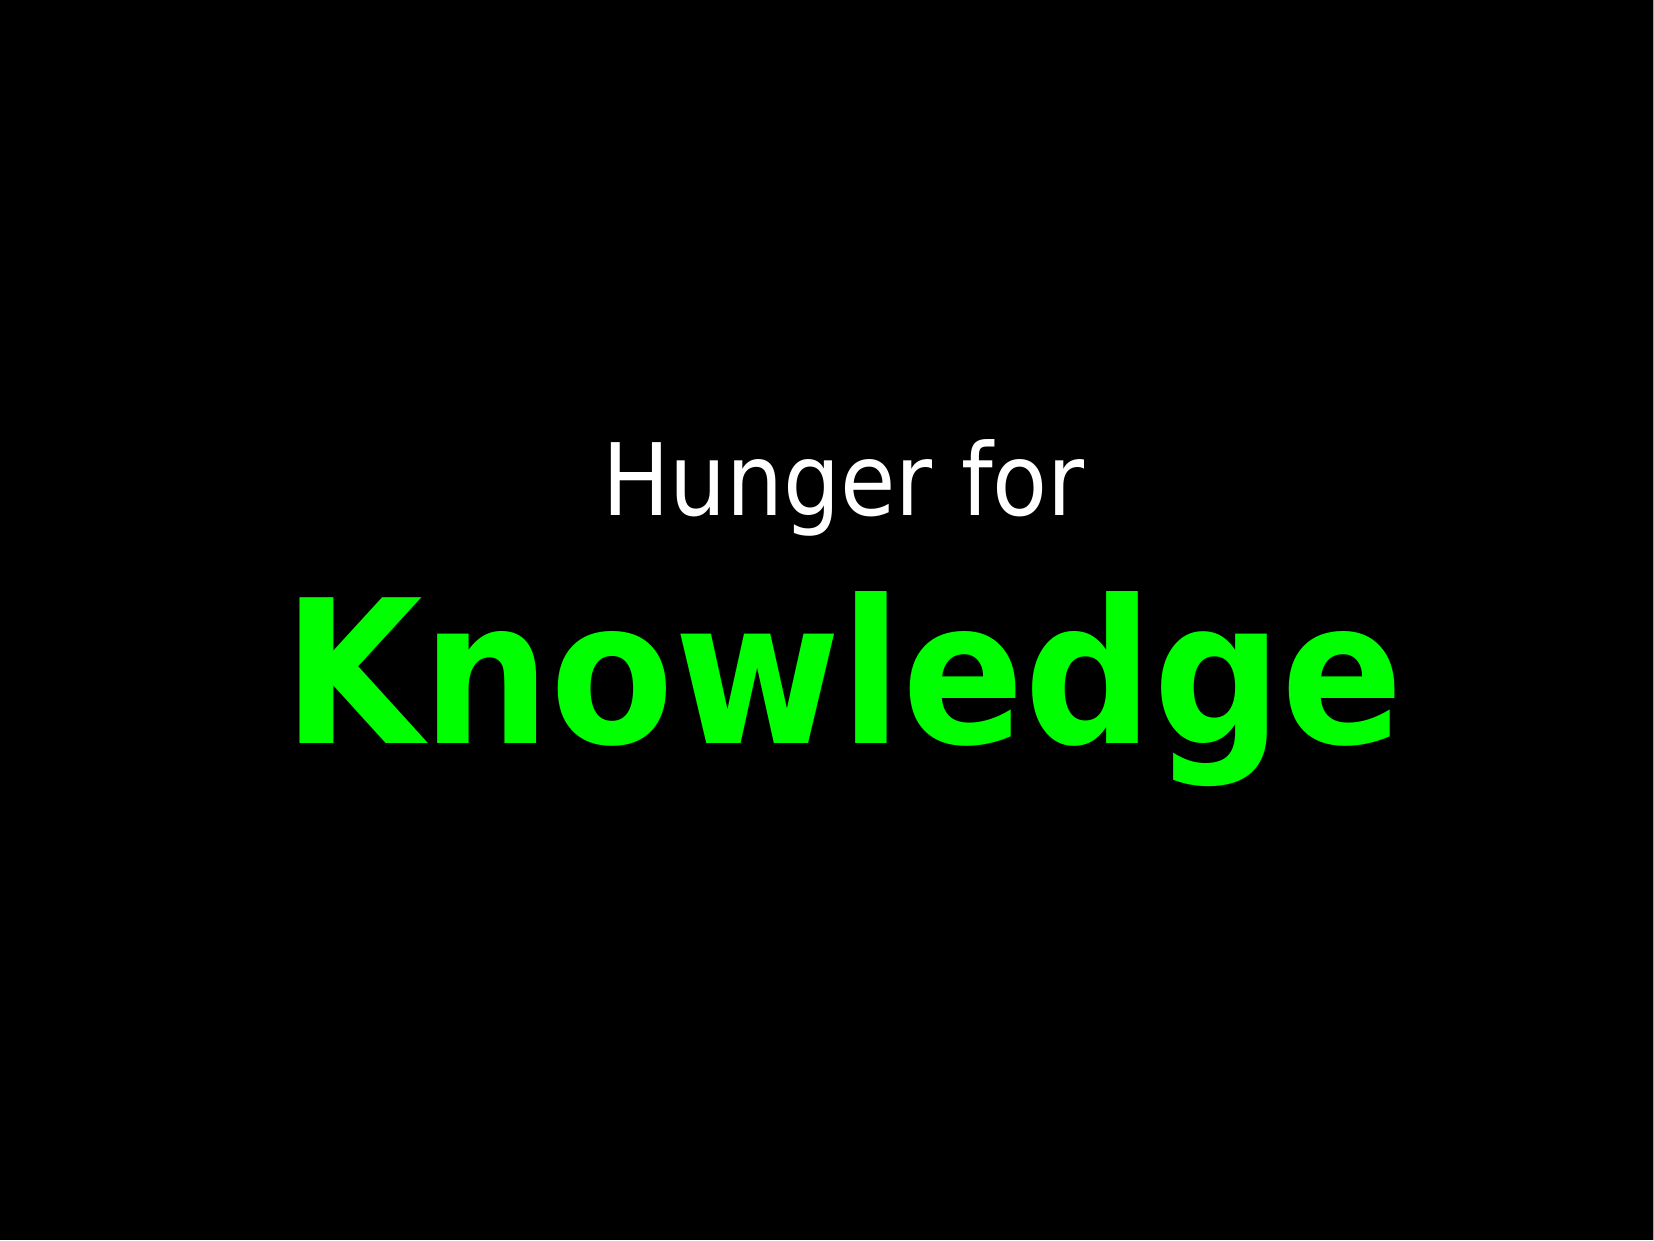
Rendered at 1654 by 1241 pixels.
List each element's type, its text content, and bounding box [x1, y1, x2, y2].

text_box Hunger for Knowledge [150, 337, 1538, 863]
